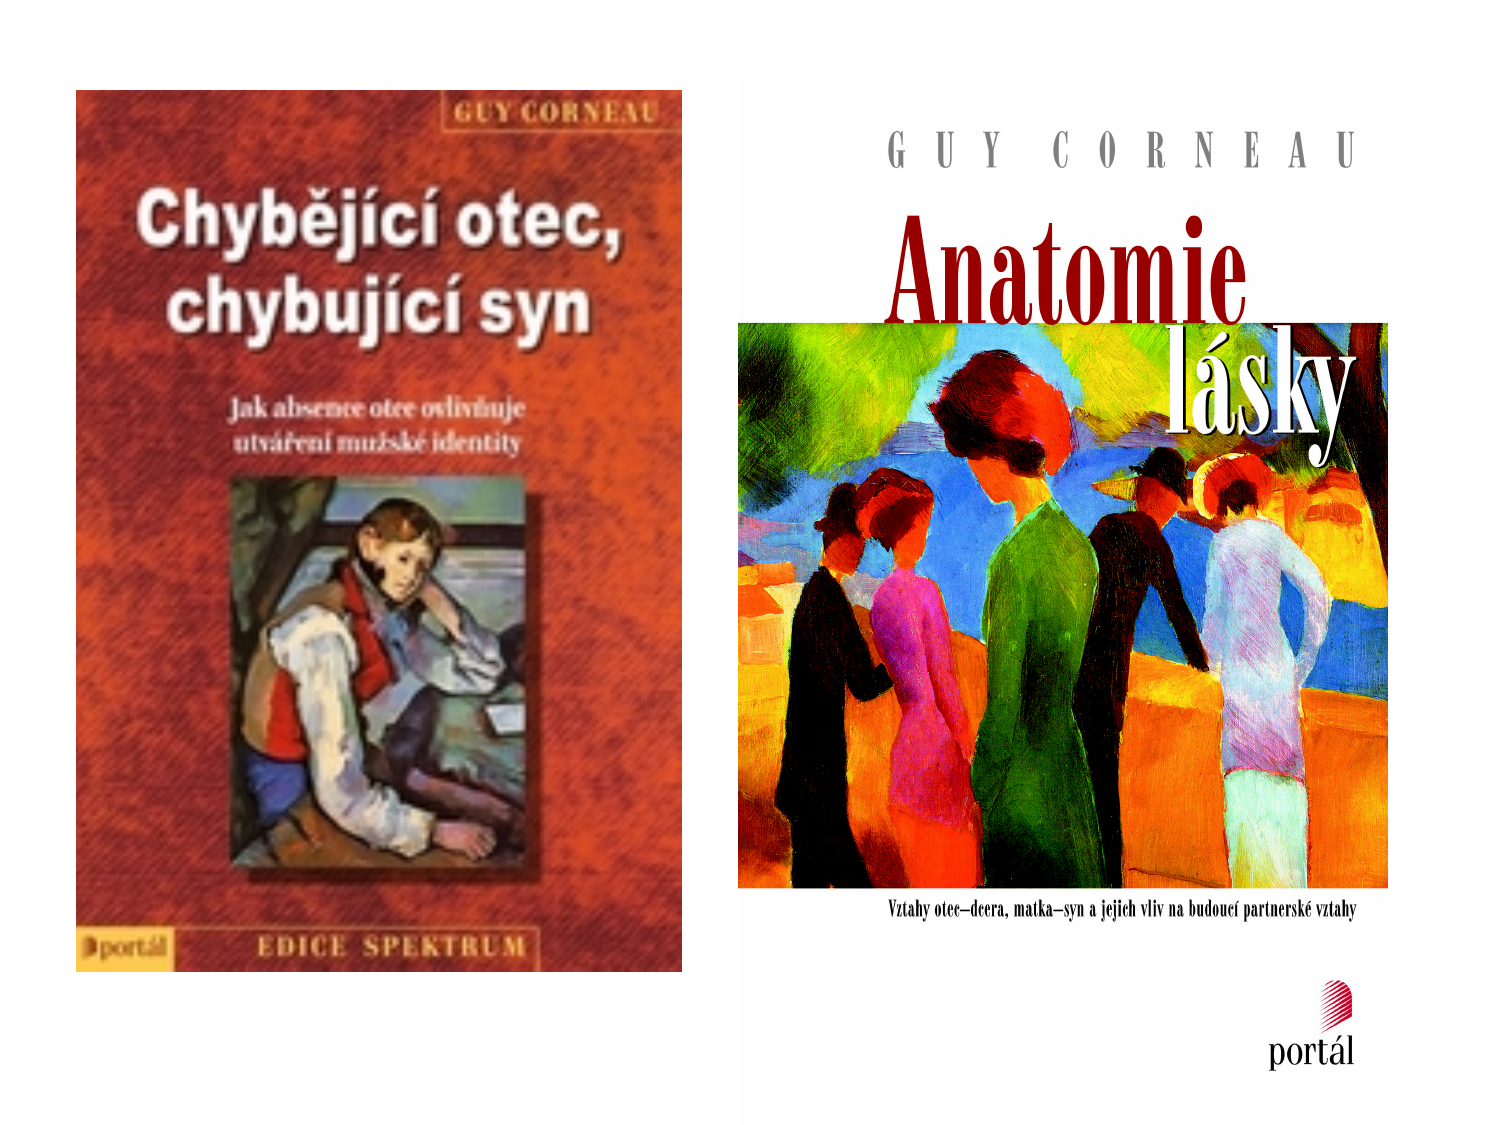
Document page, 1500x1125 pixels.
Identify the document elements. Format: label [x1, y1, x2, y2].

picture [738, 78, 1388, 1125]
picture [76, 90, 682, 972]
